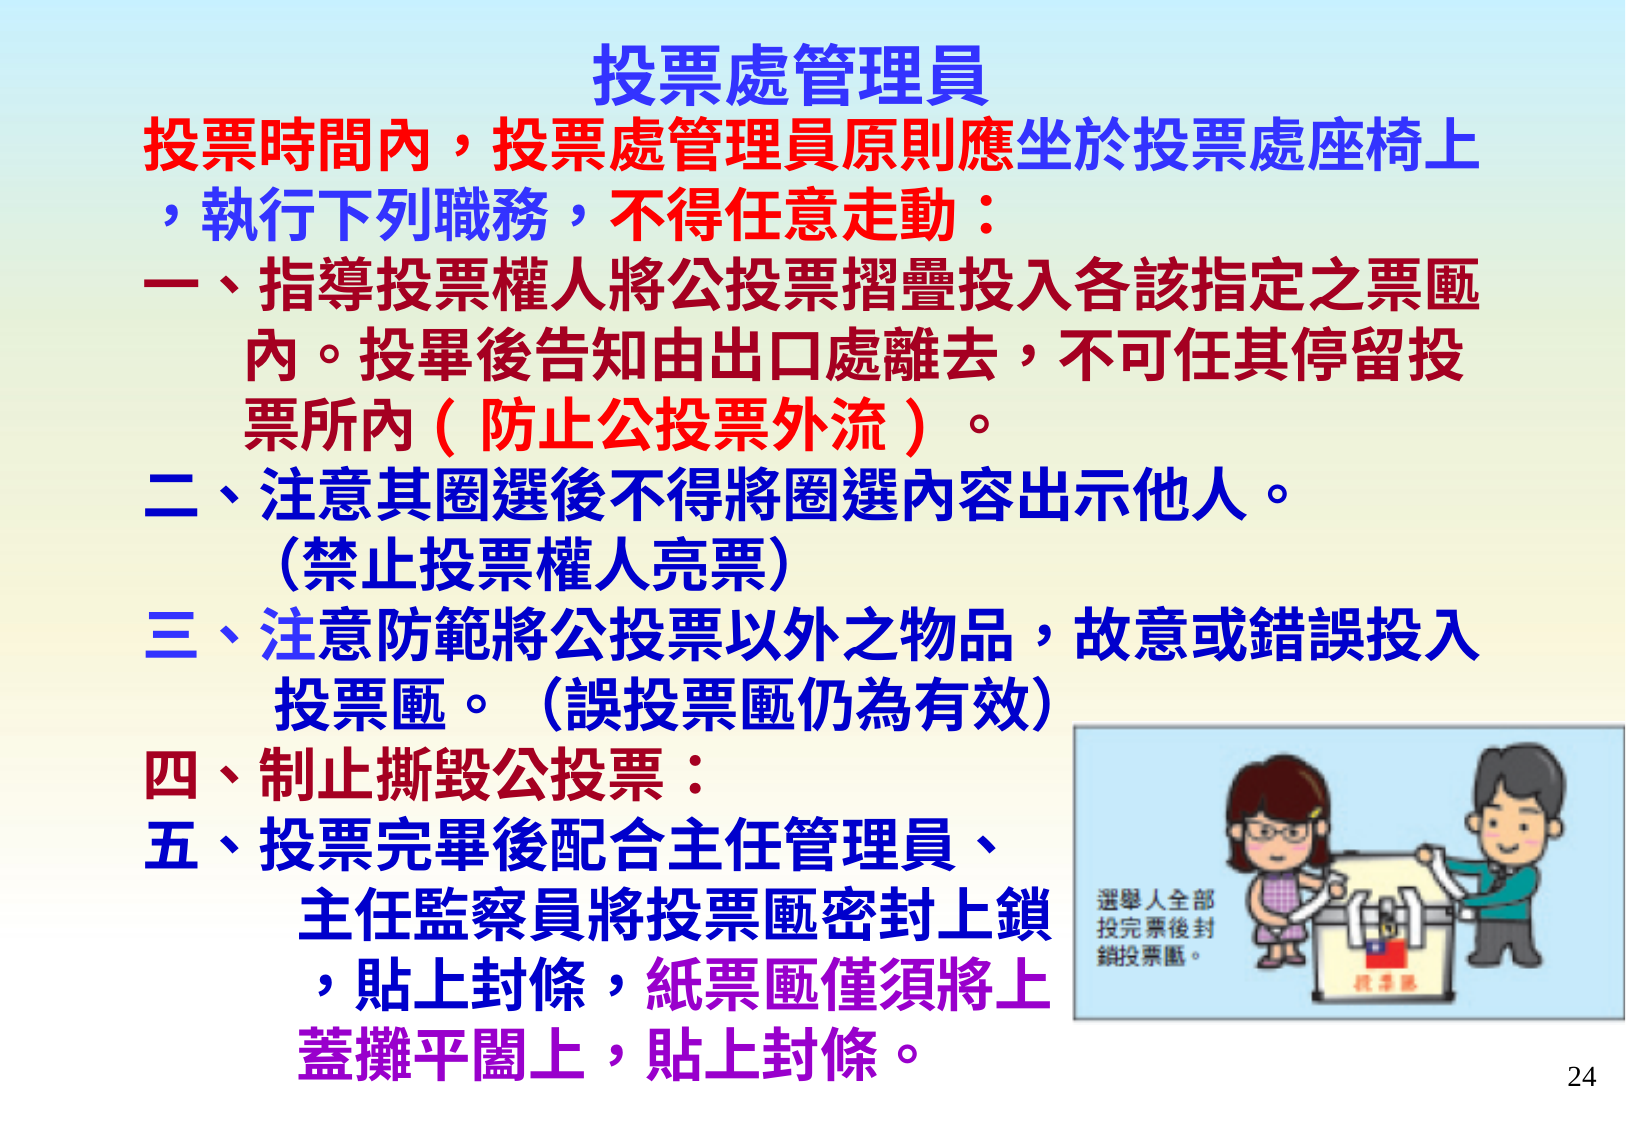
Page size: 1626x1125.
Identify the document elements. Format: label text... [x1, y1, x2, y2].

text_box 24 [1273, 1050, 1612, 1125]
text_box 投票時間內，投票處管理員原則應坐於投票處座椅上 ，執行下列職務，不得任意走動： 一、指導投票權人將公投票摺疊投入各該指定之票匭內。投畢後告知由出口處離去，不可任其停留投票所內(防止公投票外流)。 二、注意其圈選後不得將圈選內容出示他人。 （禁止投票權人亮票） 三、注意防範將公投票以外之物品，故意或錯誤投入 投票匭。（誤投票匭仍為有效） 四、制止撕毀公投票： 五、投票完畢後配合主任管理員、 主任監察員將投票匭密封上鎖 ，貼上封條，紙票匭僅須將上 蓋攤平闔上，貼上封條。 [127, 100, 1534, 1096]
picture [0, 0, 1626, 1125]
text_box 投票處管理員 [576, 25, 1007, 122]
